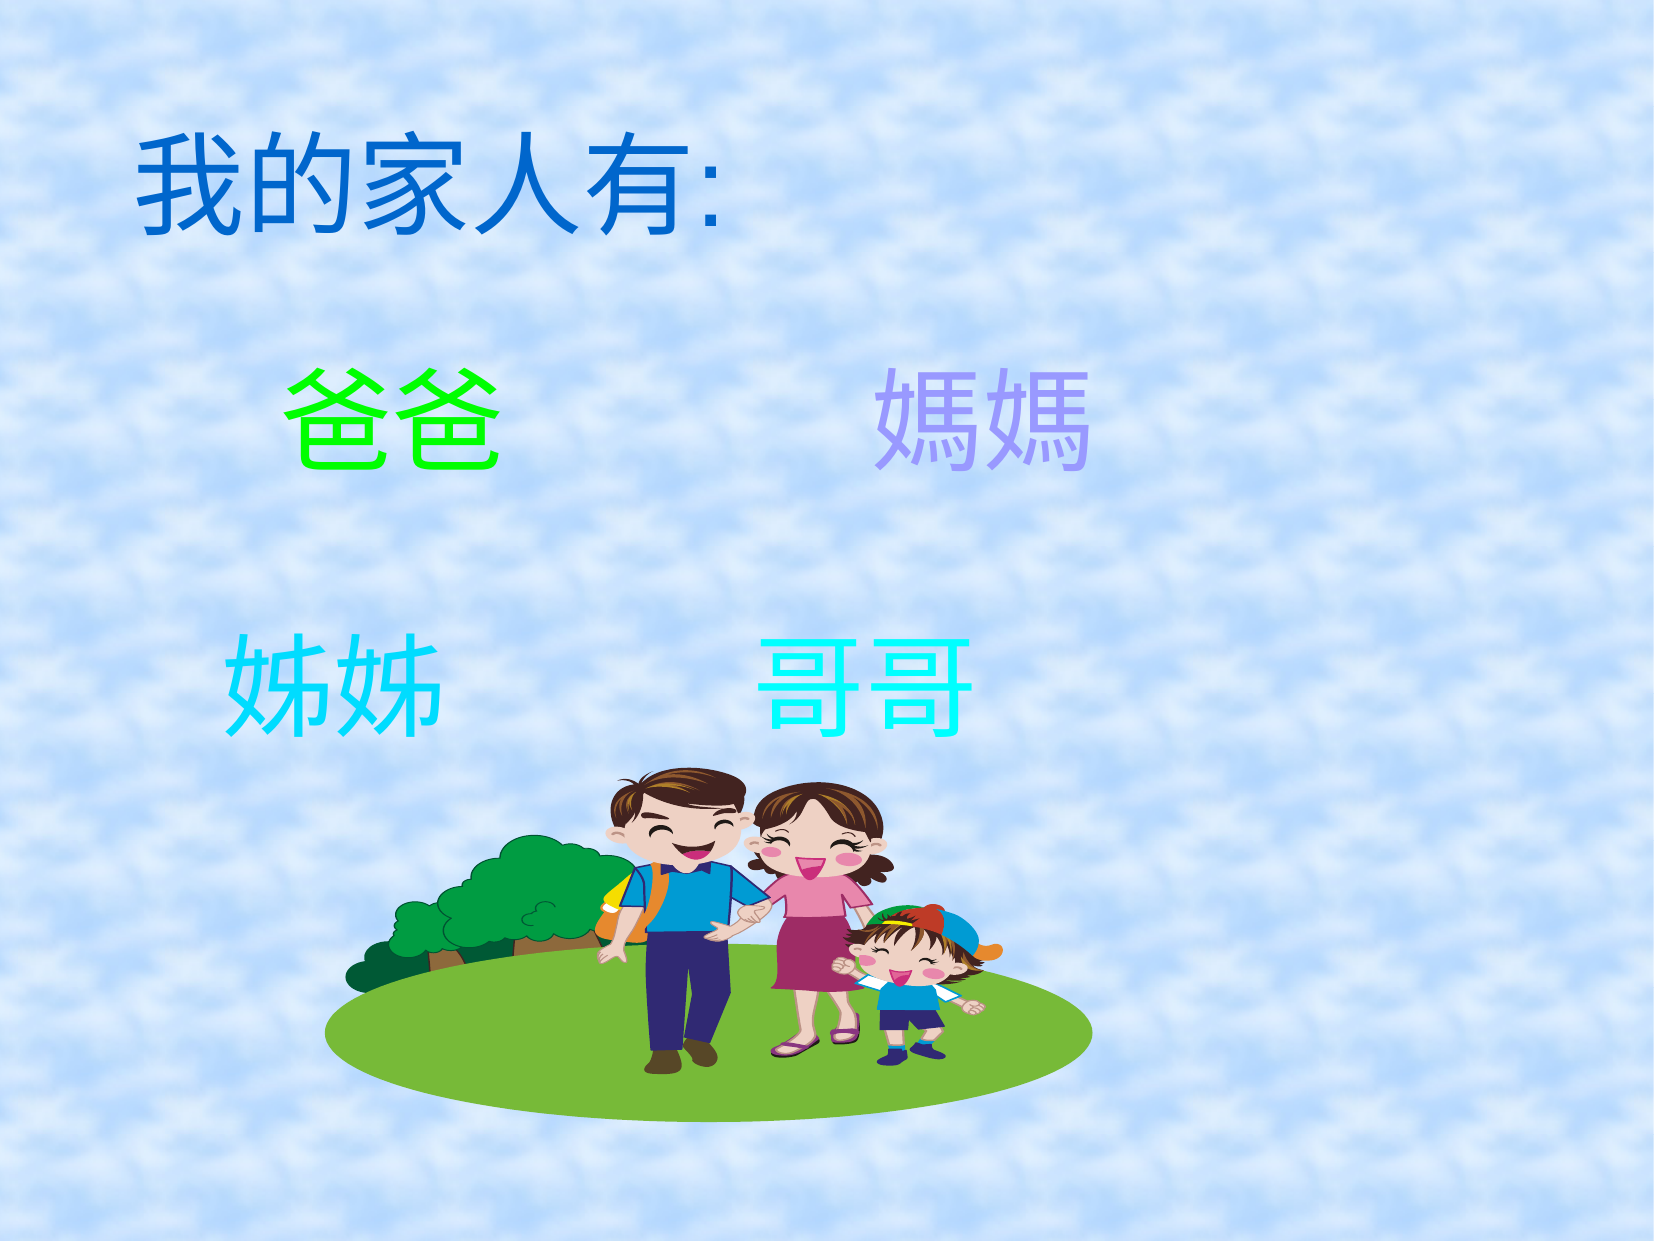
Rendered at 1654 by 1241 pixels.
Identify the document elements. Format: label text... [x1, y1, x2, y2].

picture [0, 0, 1654, 1241]
text_box 姊姊 [206, 590, 532, 741]
text_box 爸爸 [265, 324, 709, 475]
text_box 媽媽 [856, 324, 1211, 475]
text_box 哥哥 [738, 590, 1063, 741]
text_box 我的家人有: [118, 88, 857, 239]
